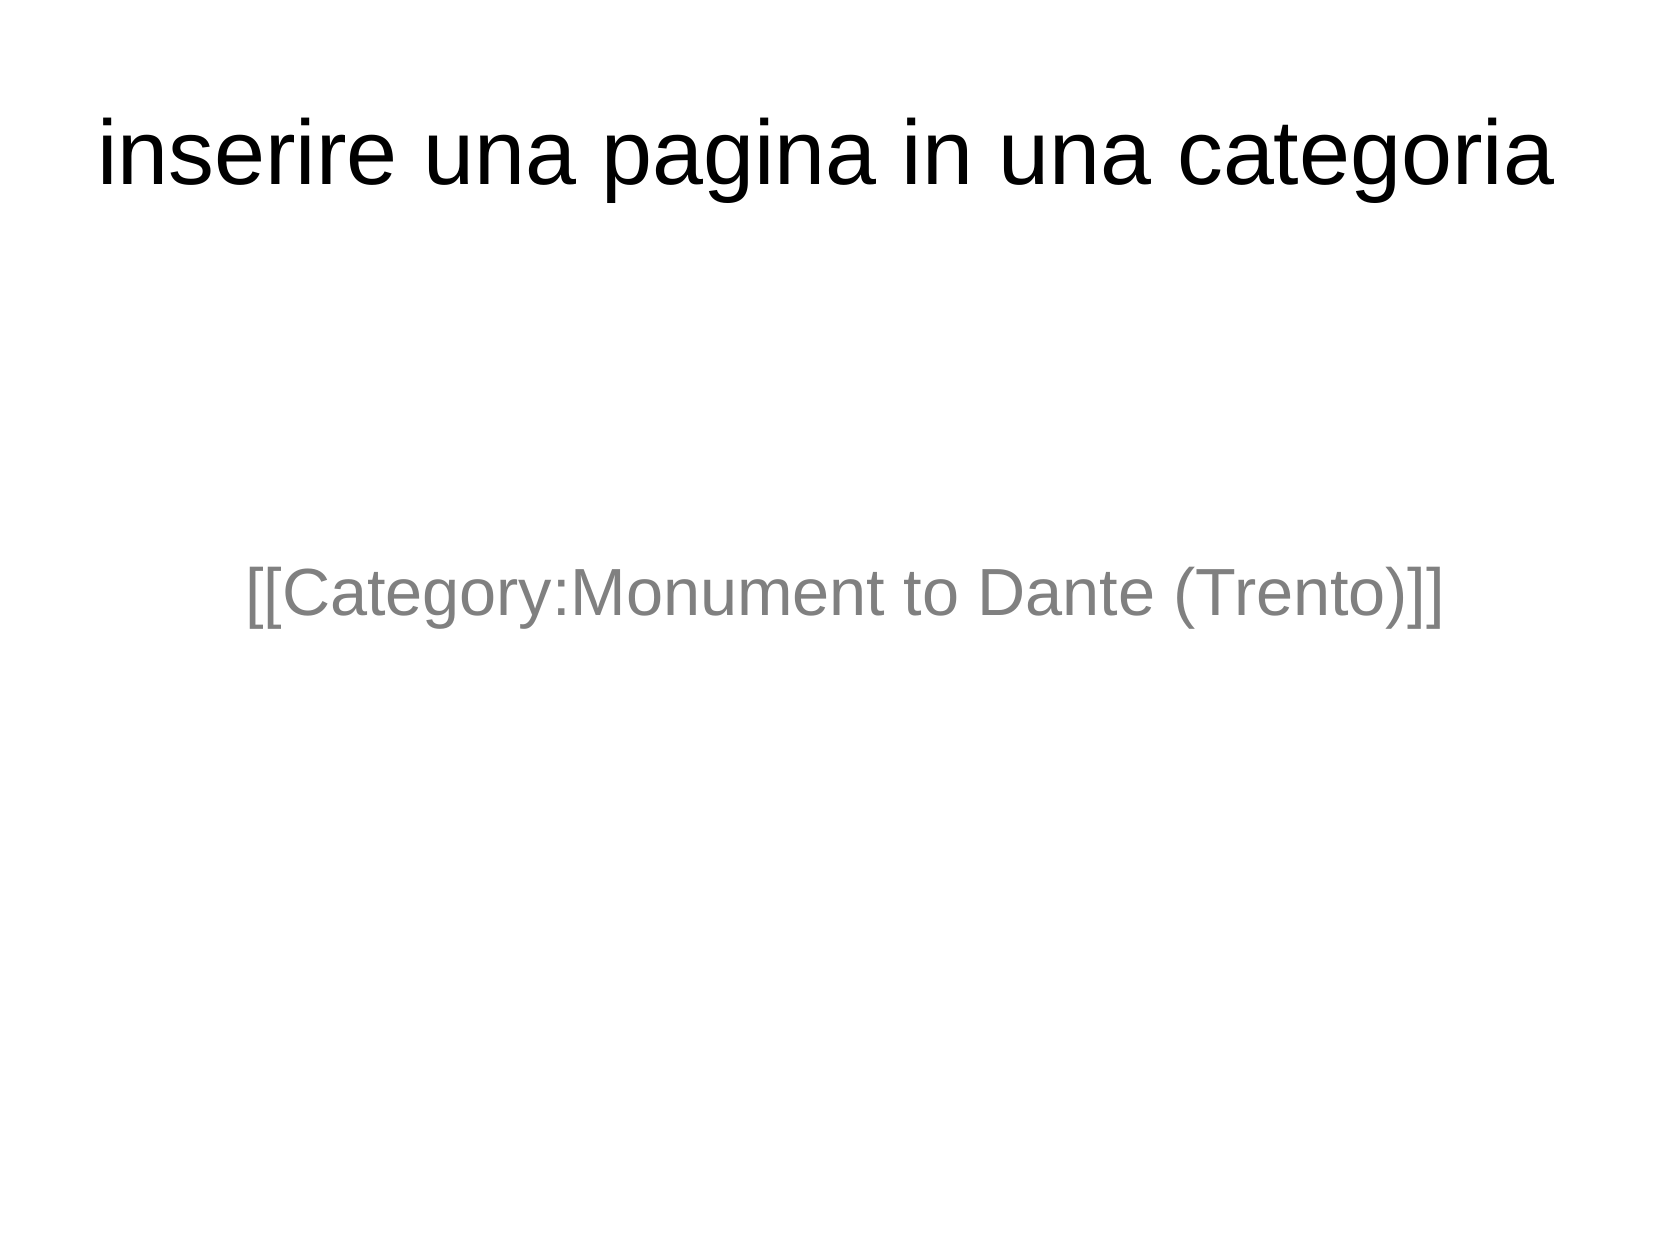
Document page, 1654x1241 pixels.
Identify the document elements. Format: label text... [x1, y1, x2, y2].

title inserire una pagina in una categoria [82, 49, 1571, 257]
list [[Category:Monument to Dante (Trento)]] [82, 555, 1538, 685]
